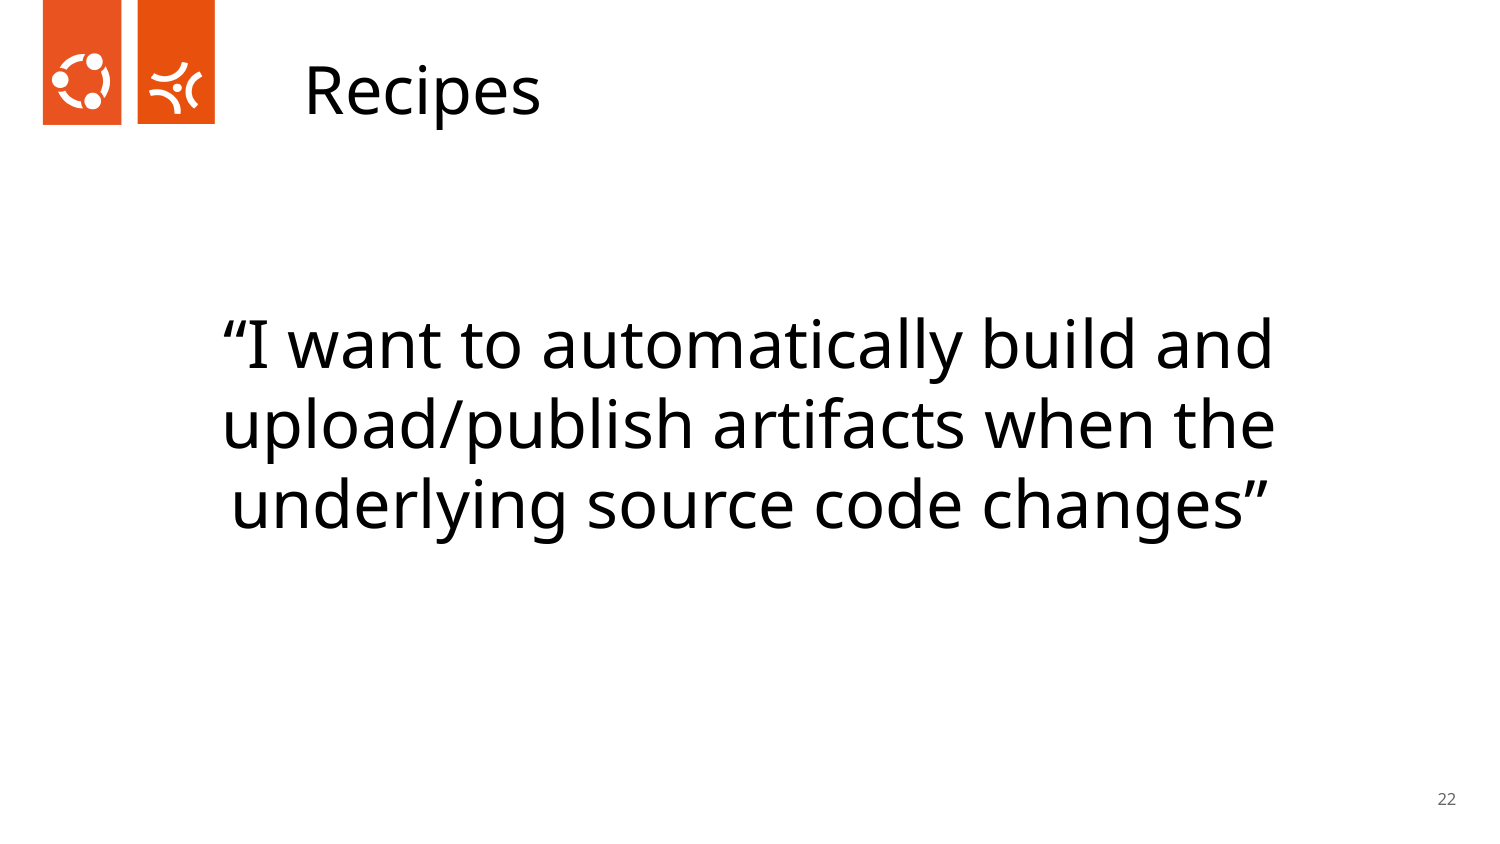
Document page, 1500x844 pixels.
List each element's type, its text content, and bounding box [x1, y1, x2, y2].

picture [137, 0, 216, 124]
text_box Recipes [288, 33, 901, 141]
list “I want to automatically build and upload/publish artifacts when the underlying source code changes” [98, 301, 1402, 491]
slide_number <number> [1381, 773, 1472, 839]
